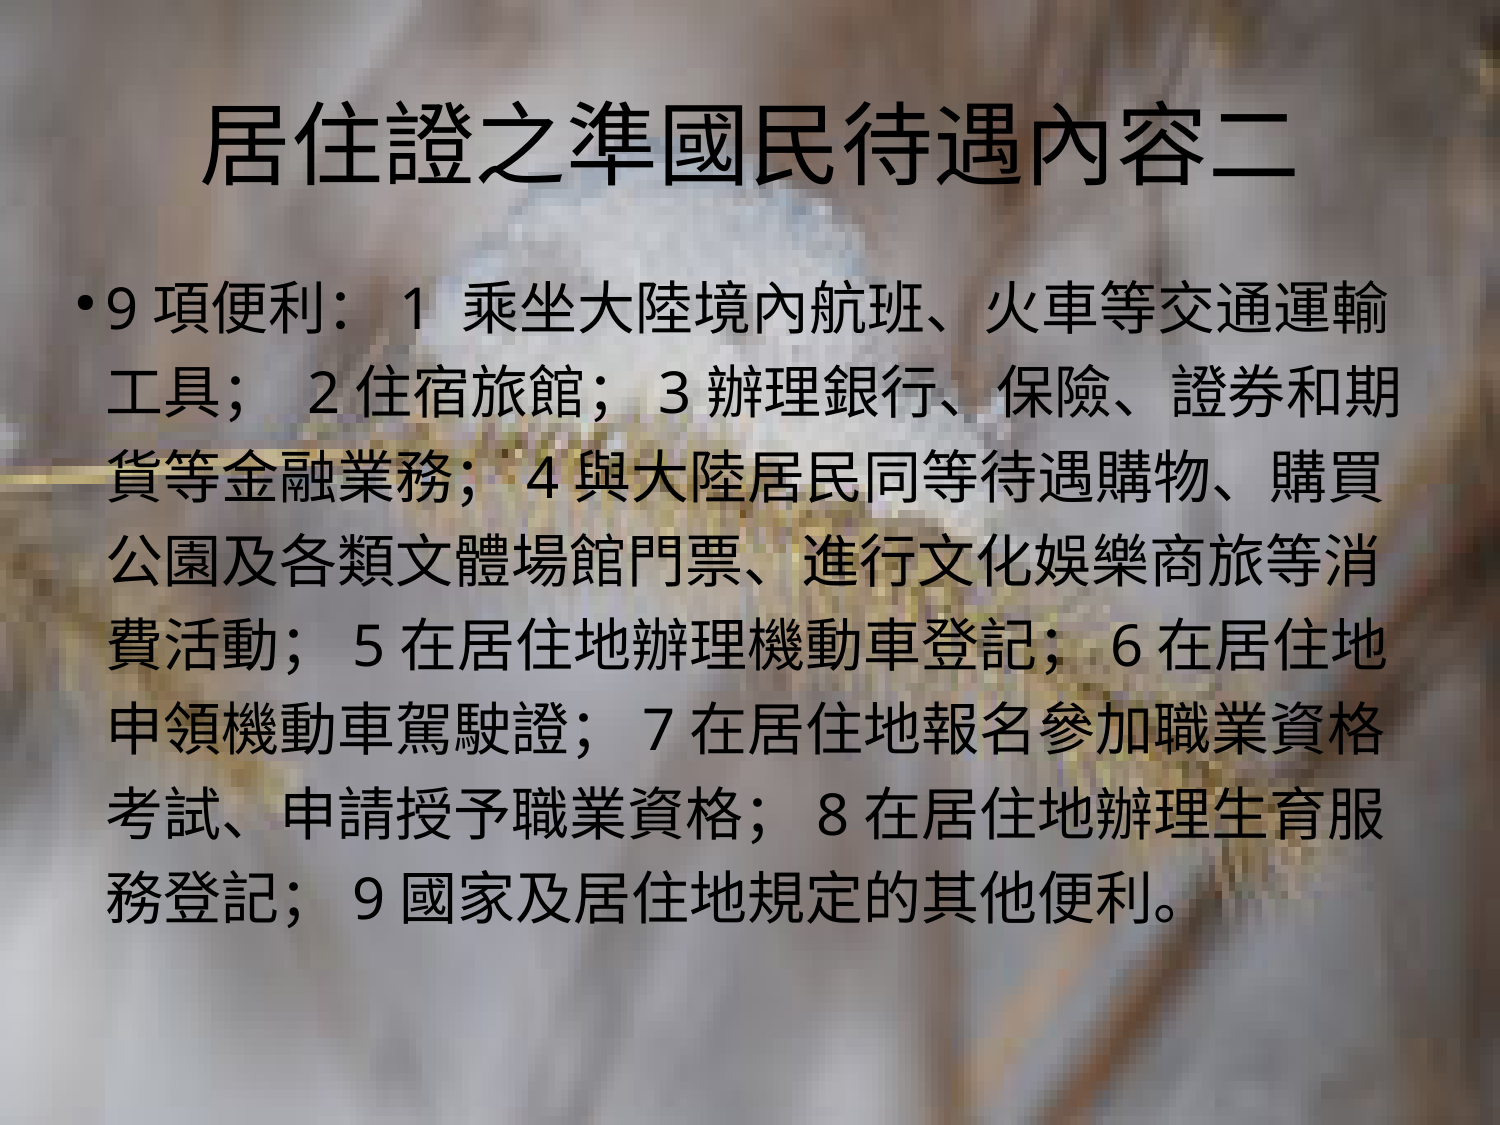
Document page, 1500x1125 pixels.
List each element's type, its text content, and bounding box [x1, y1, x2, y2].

list 9項便利：1 乘坐大陸境內航班、火車等交通運輸工具； 2住宿旅館；3辦理銀行、保險、證券和期貨等金融業務；4與大陸居民同等待遇購物、購買公園及各類文體場館門票、進行文化娛樂商旅等消費活動；5在居住地辦理機動車登記；6在居住地申領機動車駕駛證；7在居住地報名參加職業資格考試、申請授予職業資格；8在居住地辦理生育服務登記；9國家及居住地規定的其他便利。 [75, 262, 1425, 1005]
title 居住證之準國民待遇內容二 [75, 45, 1425, 233]
picture [0, 0, 1500, 1125]
